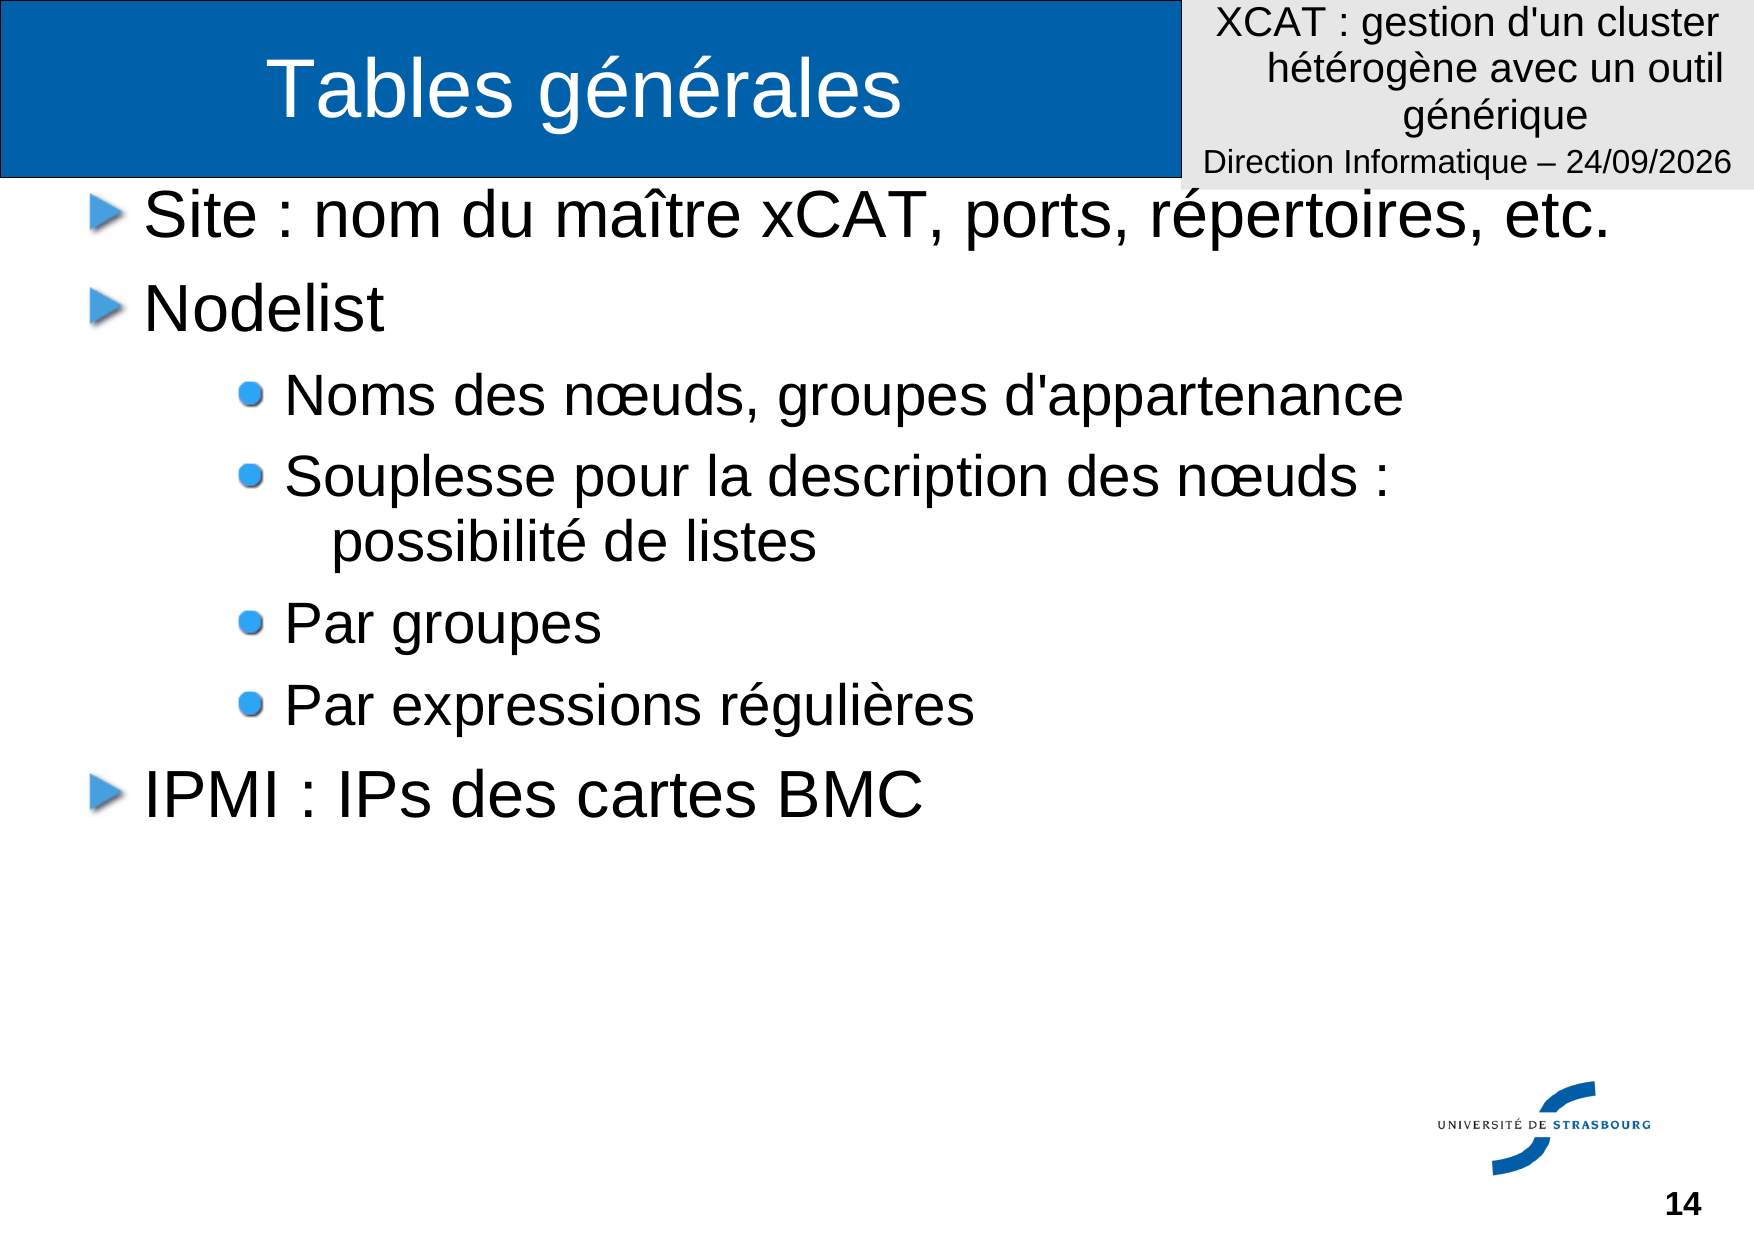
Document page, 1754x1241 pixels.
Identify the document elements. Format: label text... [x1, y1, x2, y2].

title Tables générales [0, 0, 1169, 178]
list Site : nom du maître xCAT, ports, répertoires, etc. Nodelist Noms des nœuds, groupes d'appartenance Souplesse pour la description des nœuds : possibilité de listes Par groupes Par expressions régulières IPMI : IPs des cartes BMC [87, 177, 1666, 996]
picture [1381, 1033, 1707, 1223]
